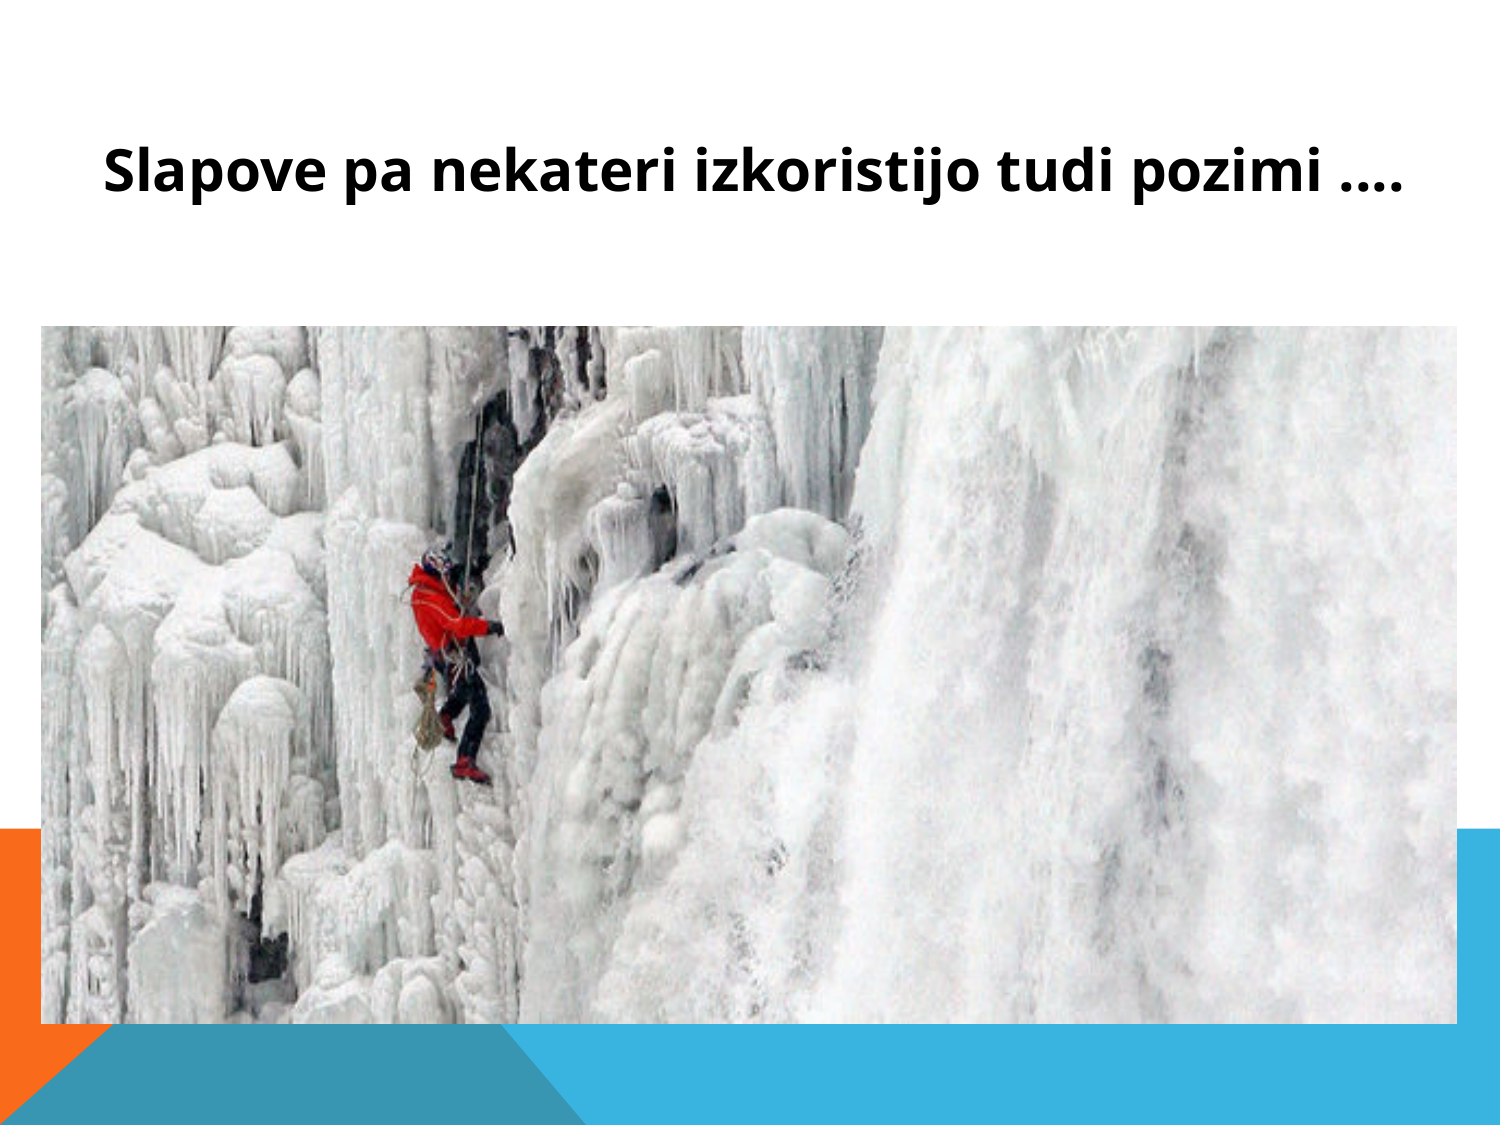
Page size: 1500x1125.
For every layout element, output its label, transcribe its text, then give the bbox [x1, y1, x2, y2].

picture [41, 326, 1457, 1024]
text_box Slapove pa nekateri izkoristijo tudi pozimi .... [88, 125, 1436, 211]
